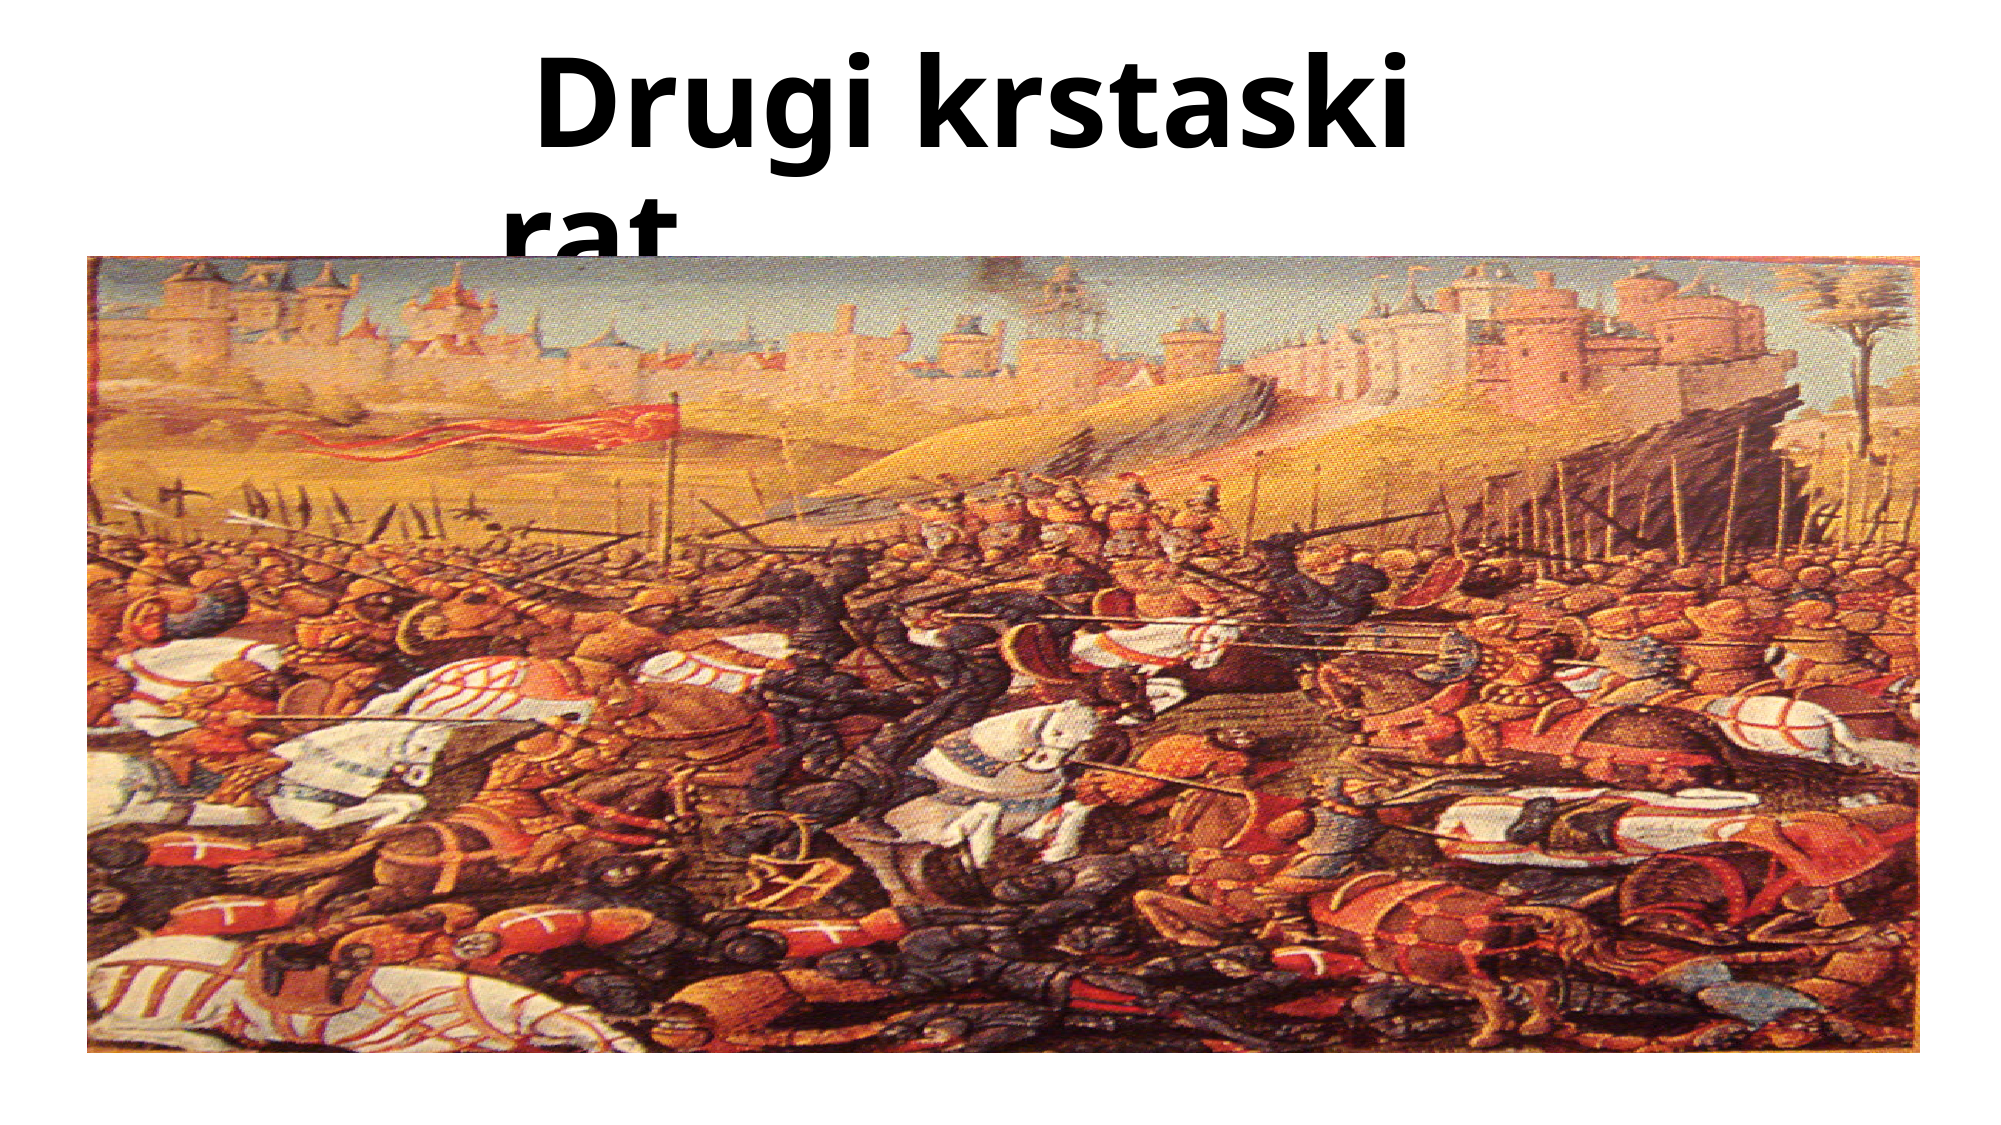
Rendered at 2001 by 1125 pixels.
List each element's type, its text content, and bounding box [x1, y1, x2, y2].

picture [87, 256, 1920, 1053]
title Drugi krstaski rat 1147-1149 [482, 32, 1525, 232]
